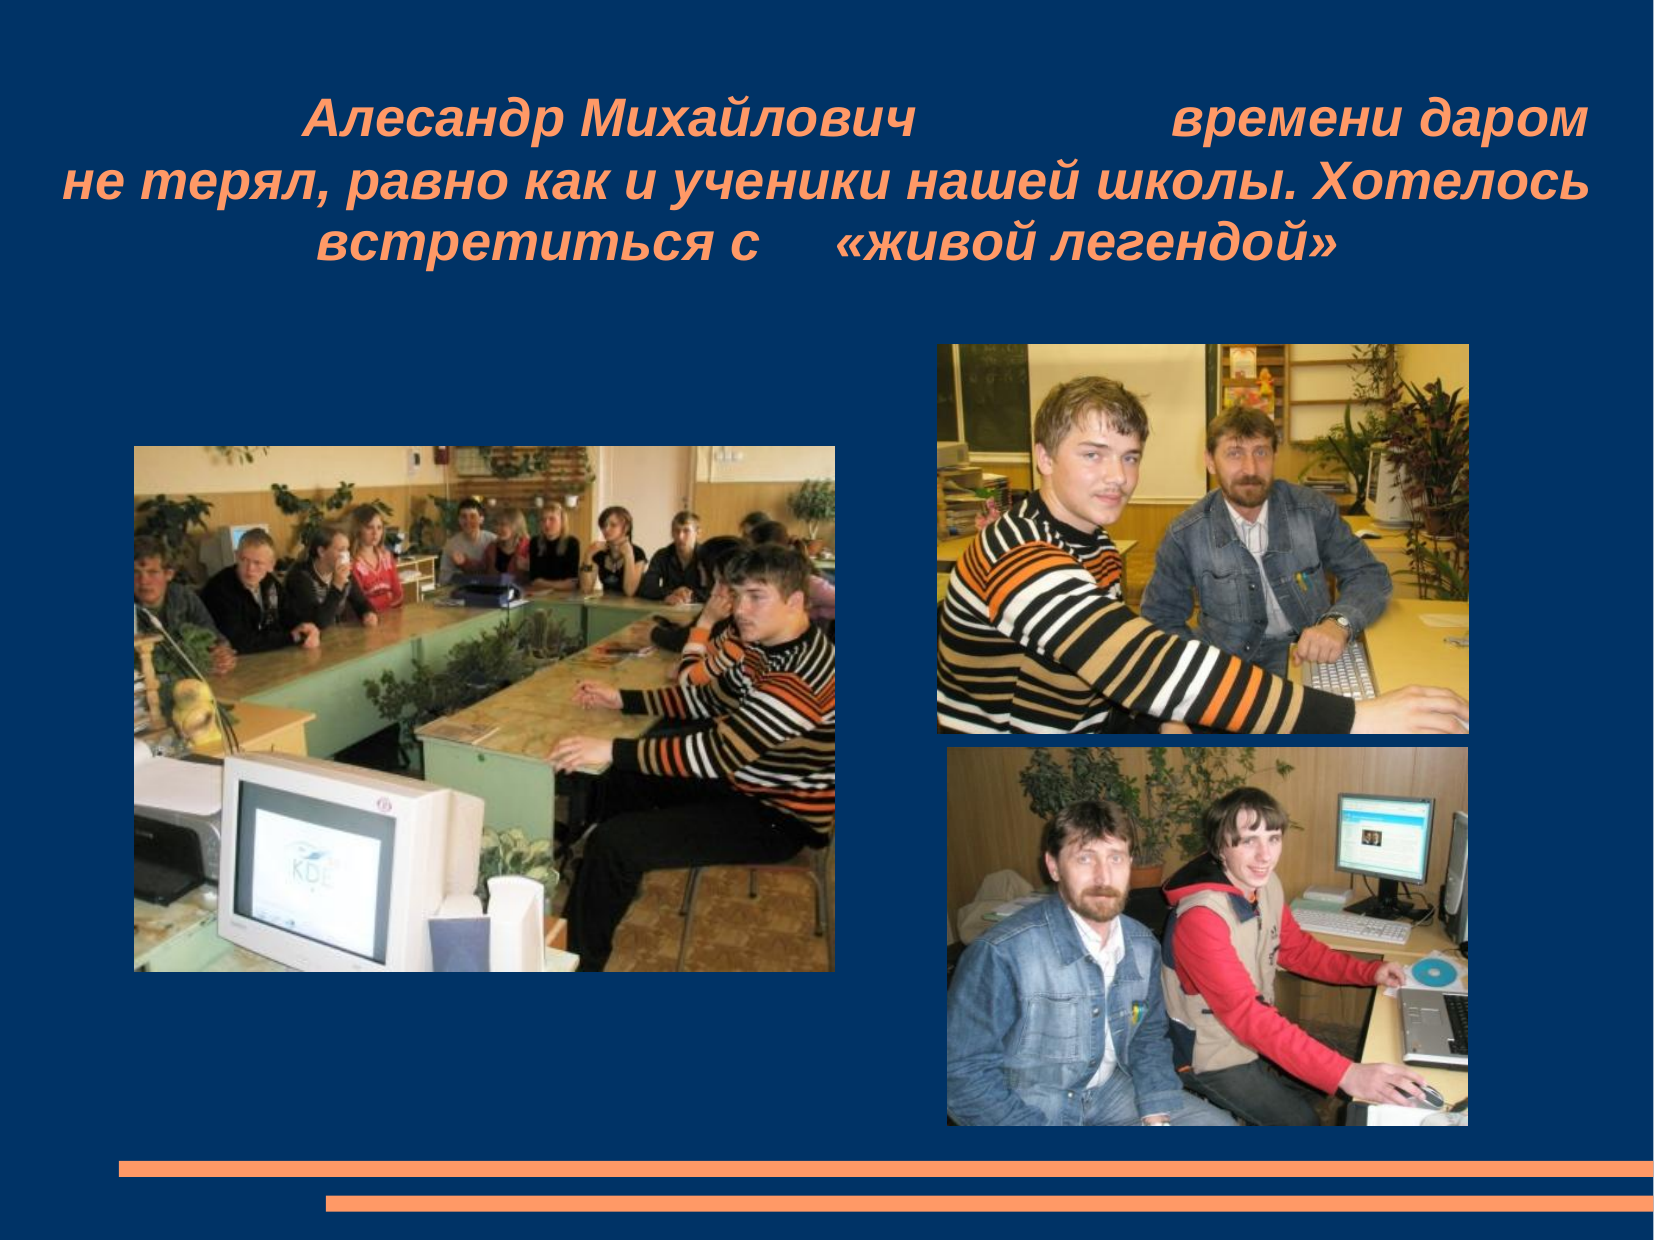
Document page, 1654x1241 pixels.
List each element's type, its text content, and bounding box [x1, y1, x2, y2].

title Алесандр Михайлович времени даром не терял, равно как и ученики нашей школы. Хотелось встретиться с «живой легендой» [52, 40, 1605, 308]
picture [134, 446, 835, 972]
picture [947, 747, 1468, 1126]
picture [937, 344, 1469, 734]
